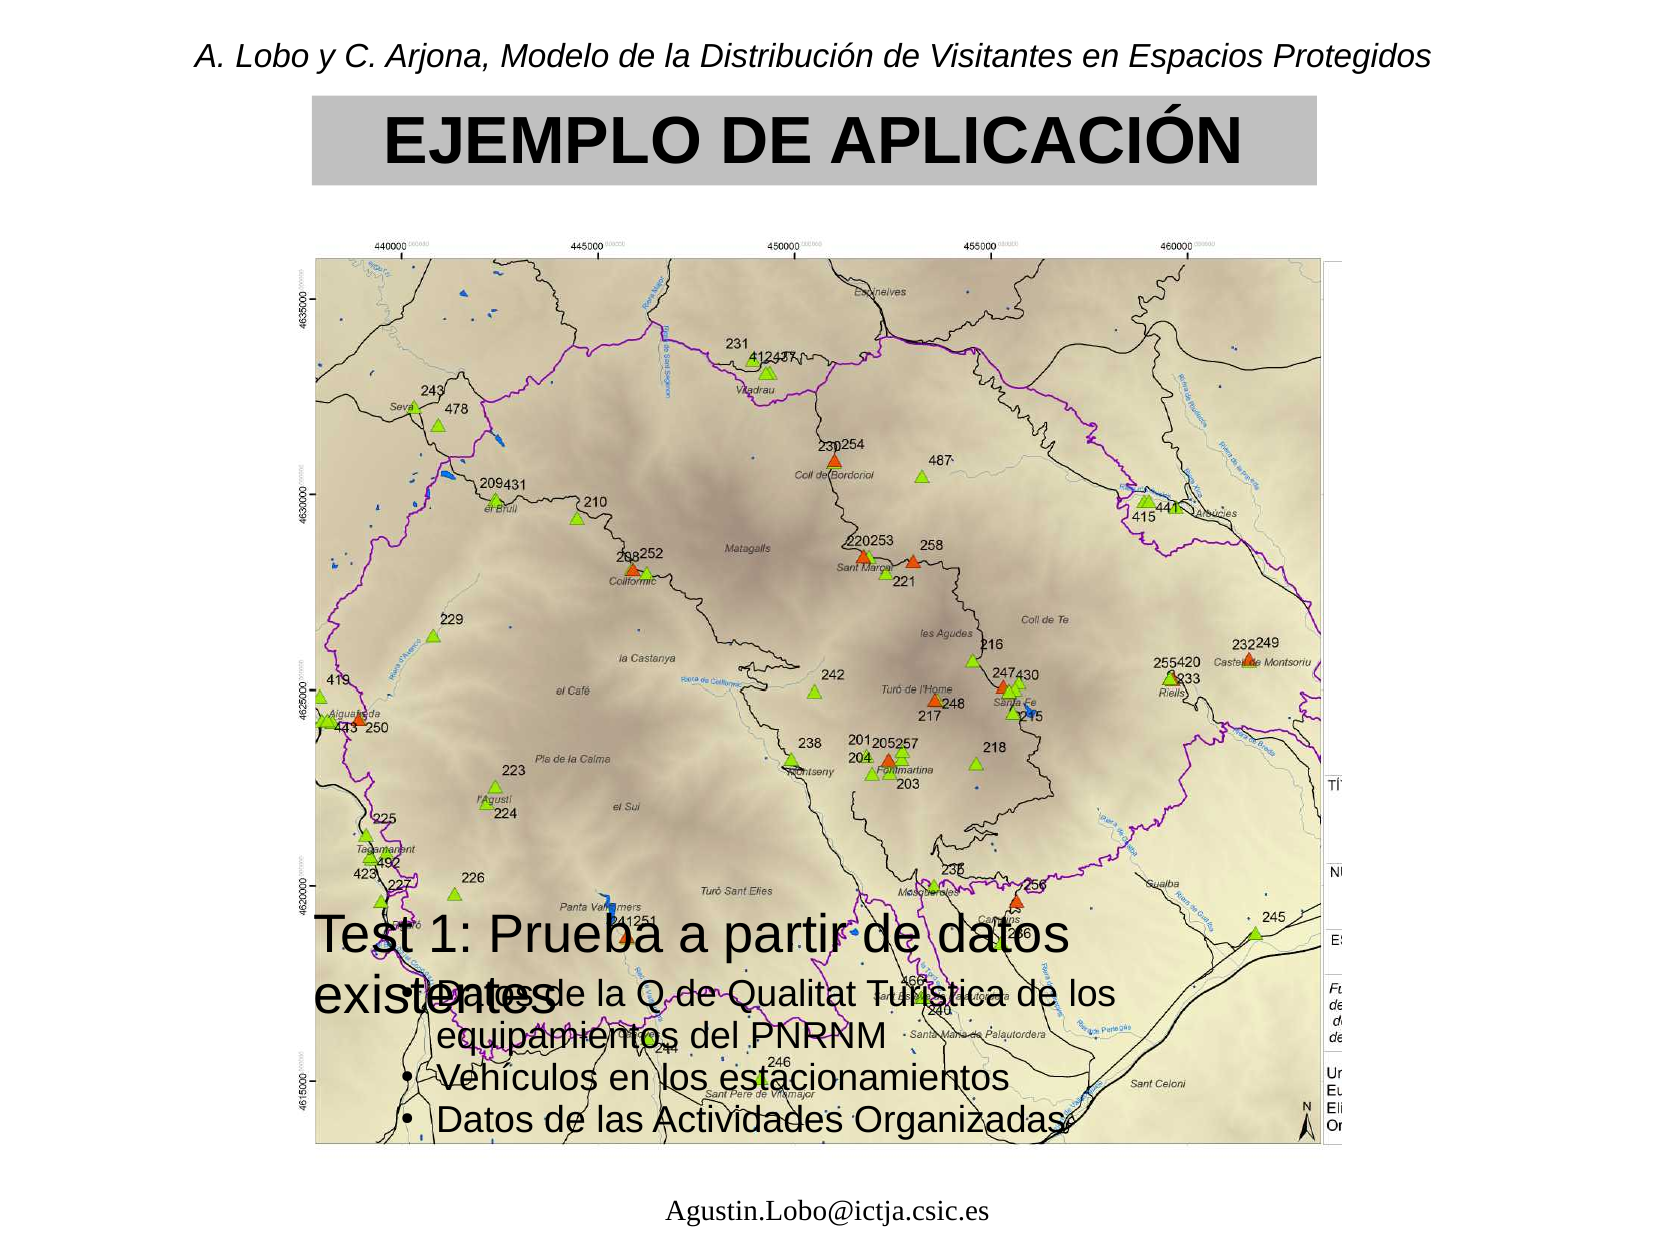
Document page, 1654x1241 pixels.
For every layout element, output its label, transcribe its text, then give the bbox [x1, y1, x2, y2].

text_box EJEMPLO DE APLICACIÓN [311, 95, 1317, 186]
text_box Test 1: Prueba a partir de datos existentes [228, 896, 1344, 1033]
picture [291, 1033, 1342, 1186]
text_box Datos de la Q de Qualitat Turistica de los equipamientos del PNRNM Vehículos en los estacionamientos Datos de las Actividades Organizadas [315, 1033, 1321, 1149]
picture [291, 197, 1342, 896]
